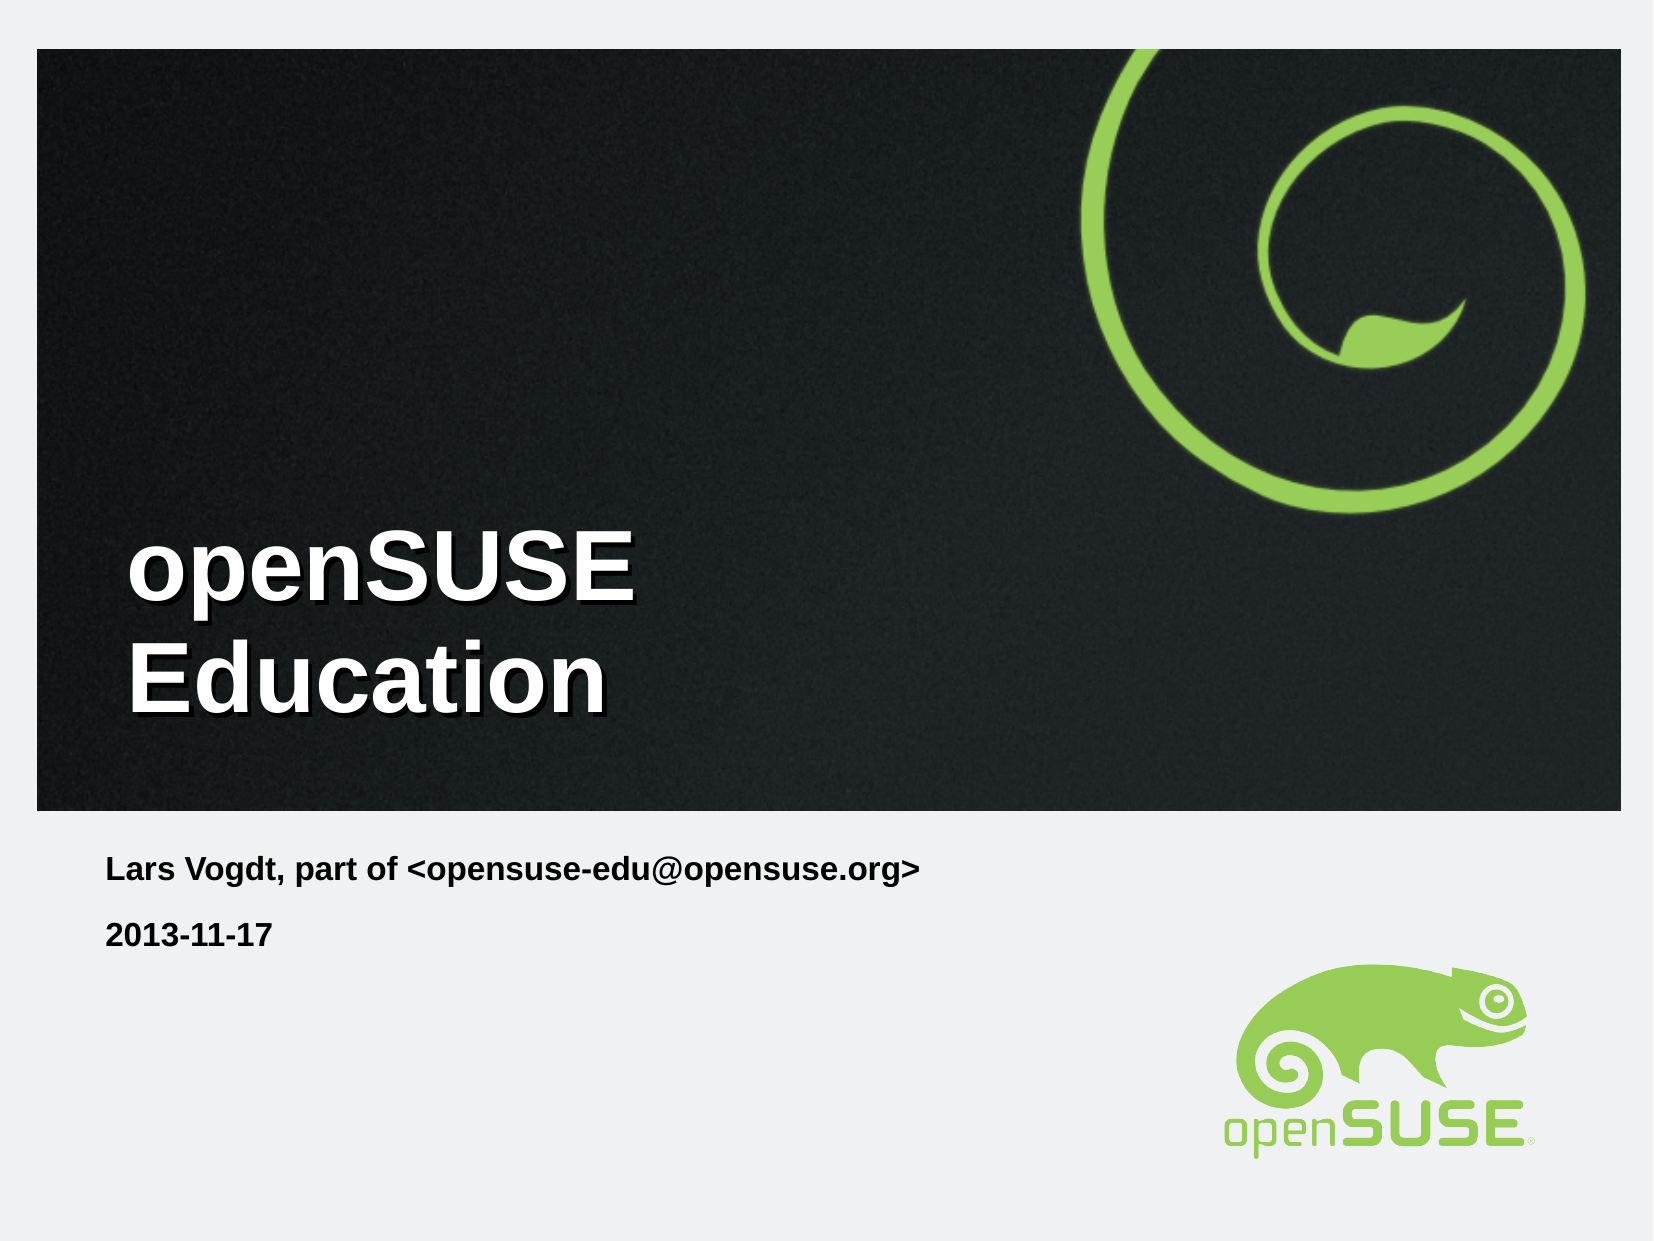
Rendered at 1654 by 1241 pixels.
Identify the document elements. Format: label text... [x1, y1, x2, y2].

title openSUSE Education [126, 428, 1573, 734]
list Lars Vogdt, part of <opensuse-edu@opensuse.org> 2013-11-17 [105, 850, 1134, 1241]
picture [0, 0, 1654, 1241]
